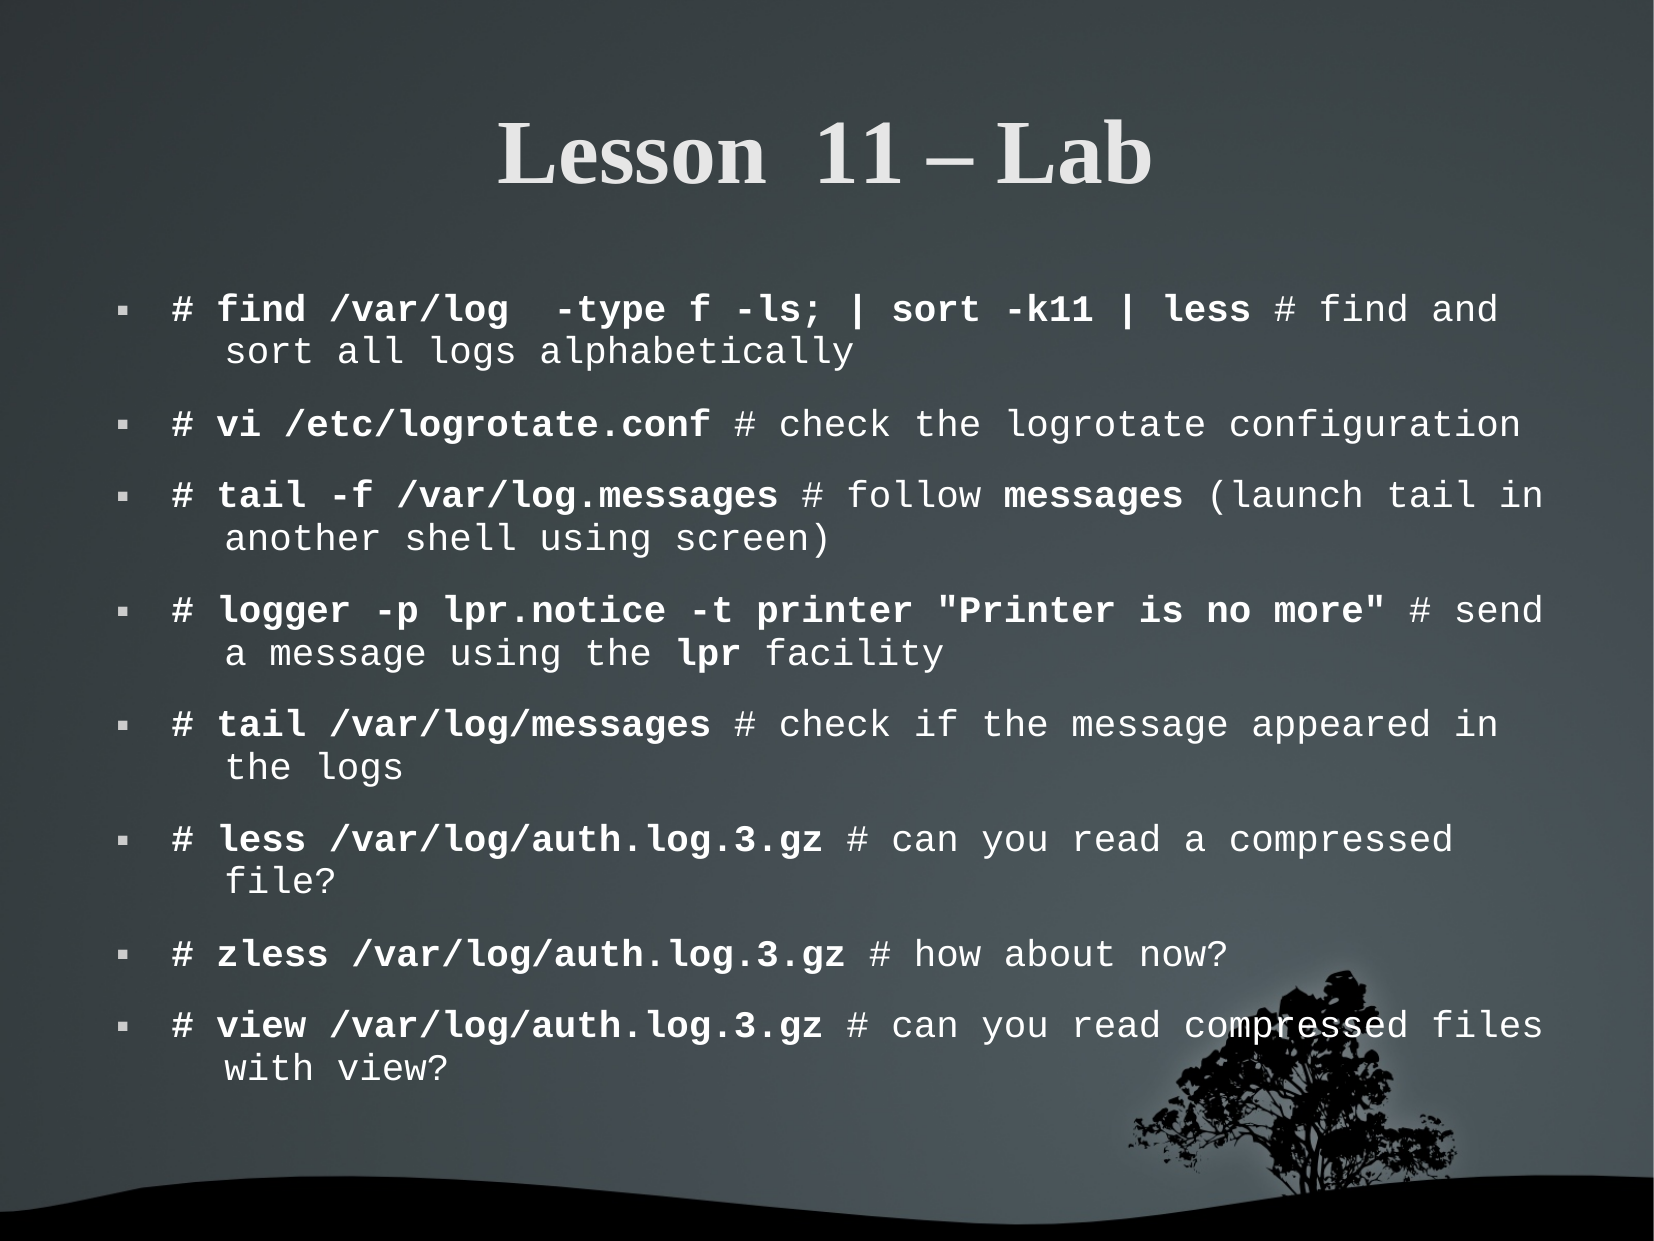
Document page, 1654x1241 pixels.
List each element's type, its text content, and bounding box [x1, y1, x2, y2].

picture [0, 0, 1654, 1241]
list # find /var/log -type f -ls; | sort -k11 | less # find and sort all logs alphabetically # vi /etc/logrotate.conf # check the logrotate configuration # tail -f /var/log.messages # follow messages (launch tail in another shell using screen) # logger -p lpr.notice -t printer "Printer is no more" # send a message using the lpr facility # tail /var/log/messages # check if the message appeared in the logs # less /var/log/auth.log.3.gz # can you read a compressed file? # zless /var/log/auth.log.3.gz # how about now? # view /var/log/auth.log.3.gz # can you read compressed files with view? [82, 290, 1571, 1109]
title Lesson 11 – Lab [82, 49, 1571, 257]
